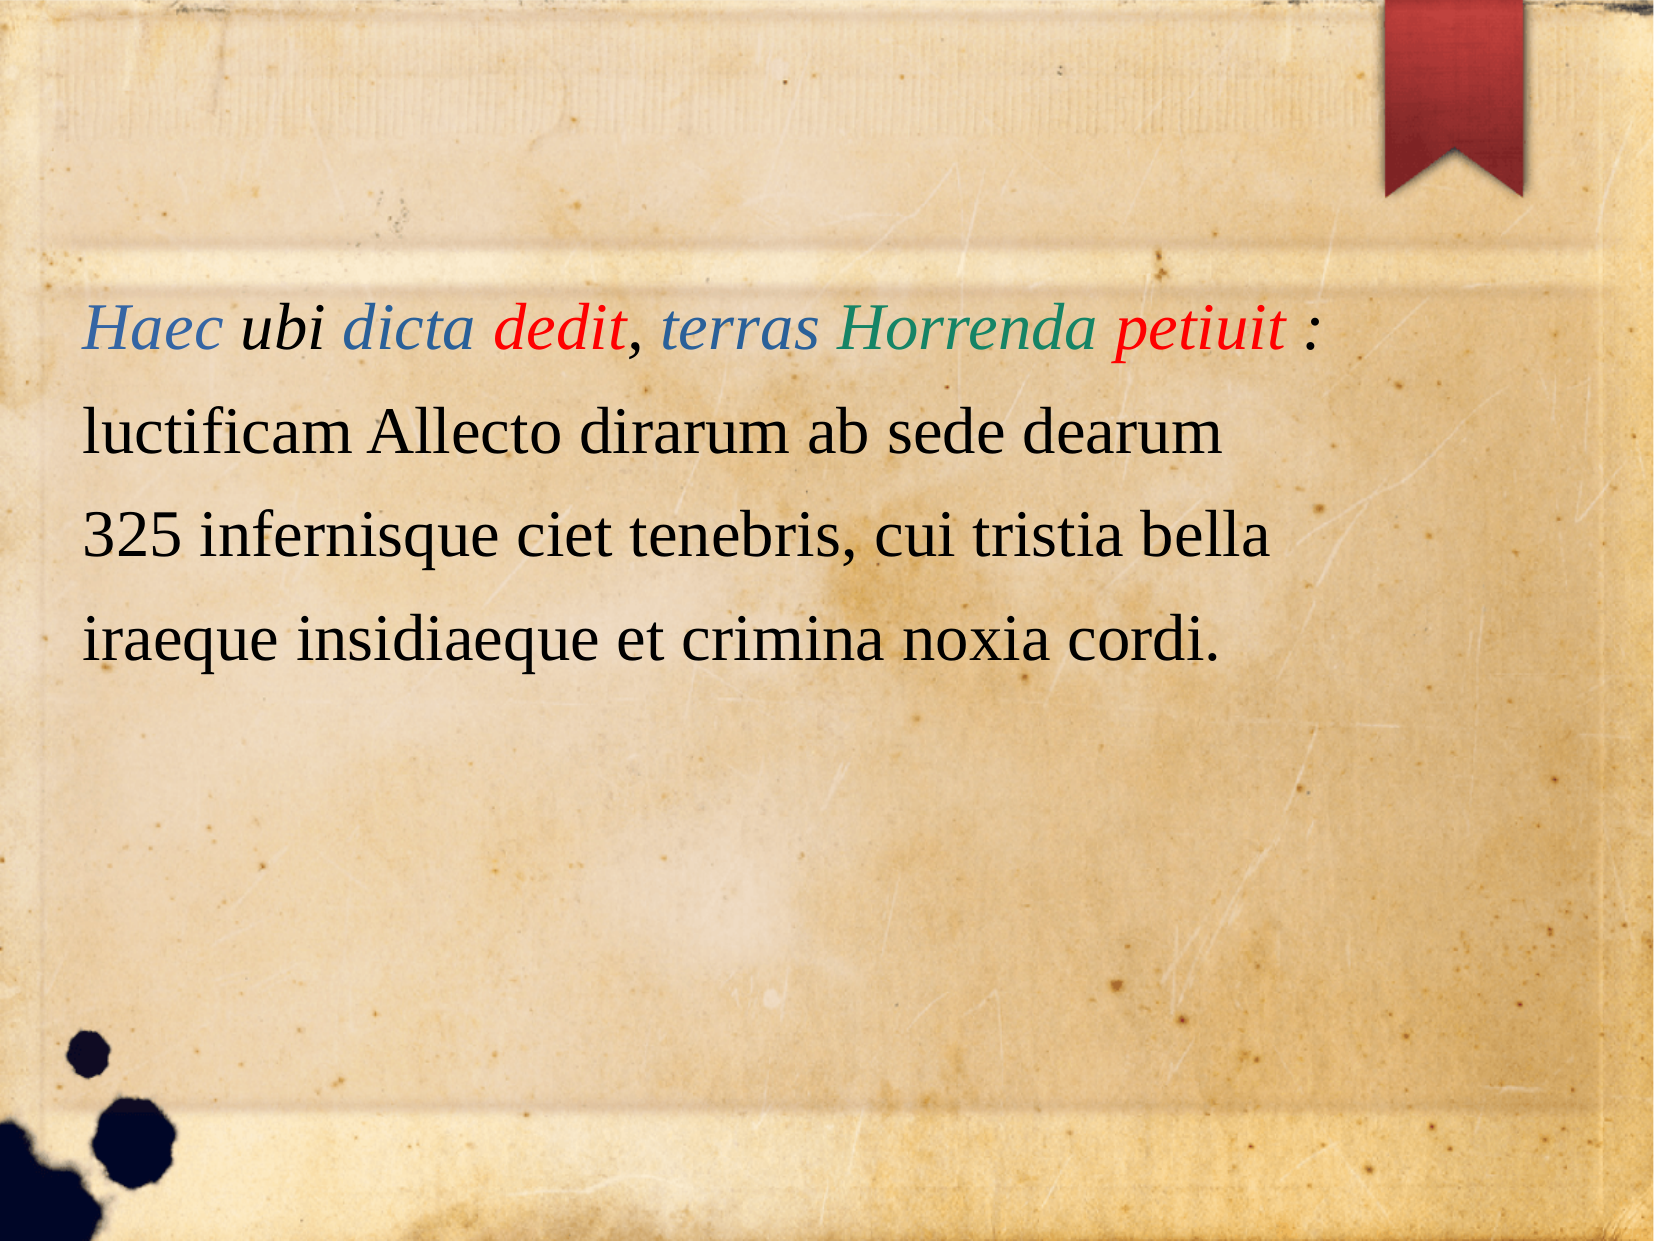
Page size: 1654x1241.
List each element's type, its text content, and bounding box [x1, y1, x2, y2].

picture [0, 0, 1654, 1241]
list Haec ubi dicta dedit, terras Horrenda petiuit : luctificam Allecto dirarum ab sede dearum 325 infernisque ciet tenebris, cui tristia bella iraeque insidiaeque et crimina noxia cordi. [82, 290, 1538, 1010]
